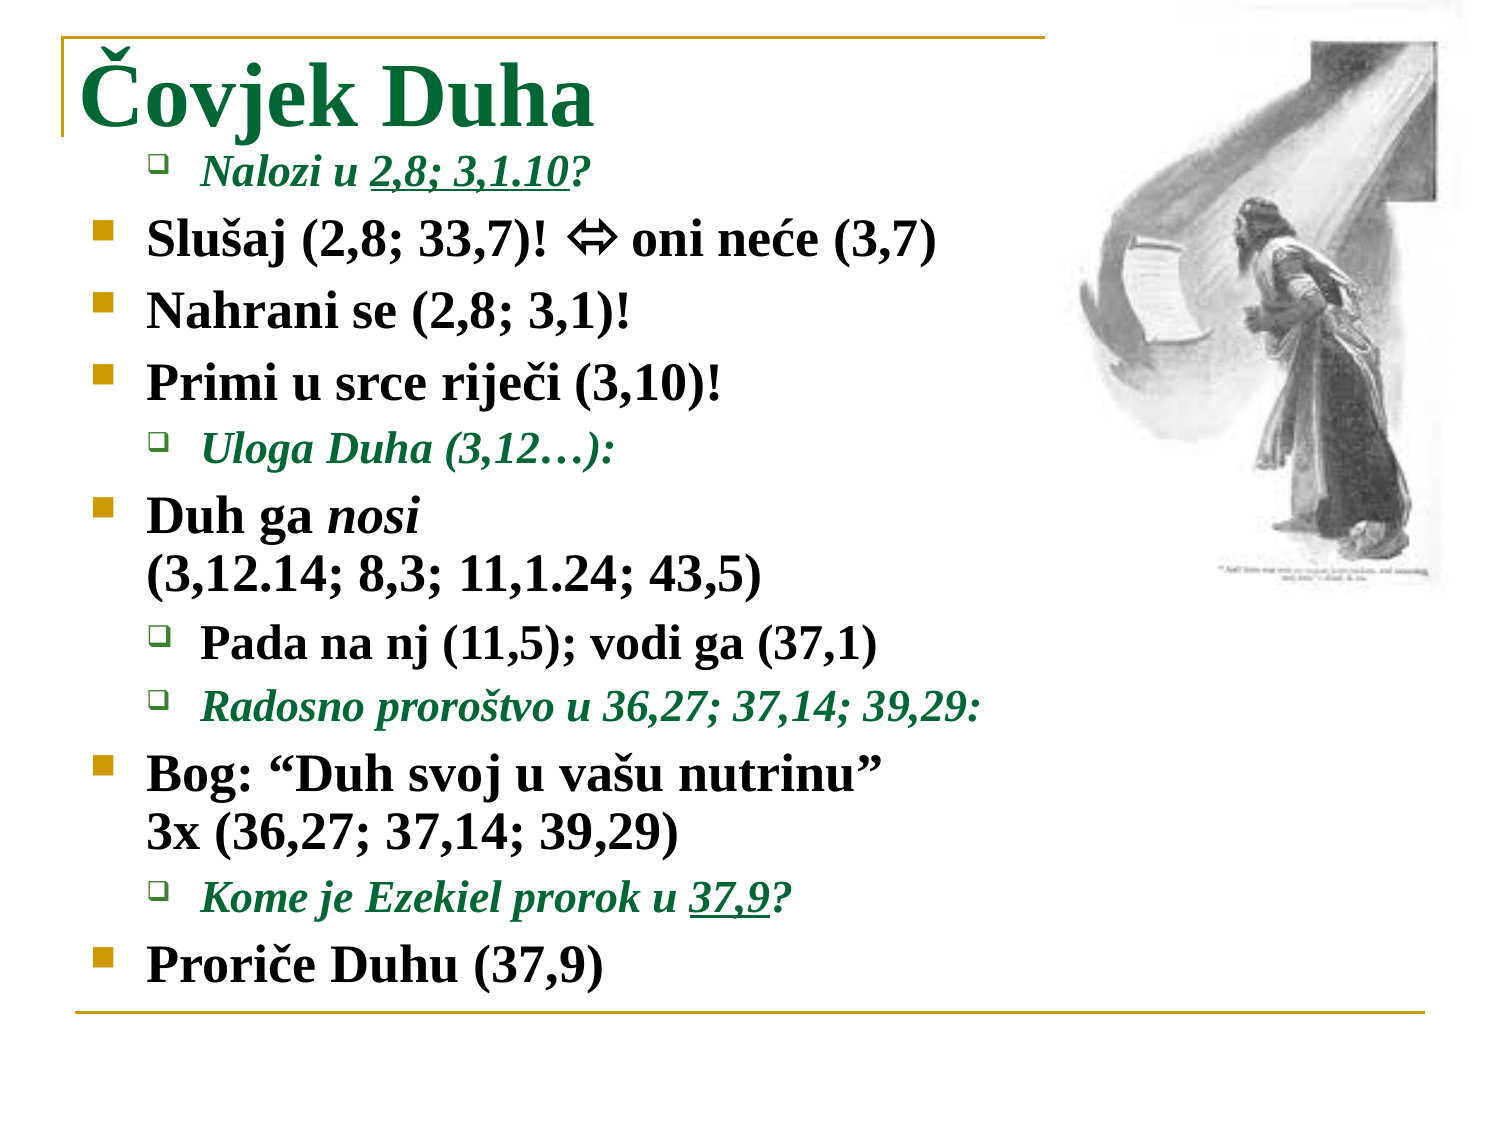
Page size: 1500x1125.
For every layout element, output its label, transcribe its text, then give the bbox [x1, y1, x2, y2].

picture [1045, 0, 1500, 634]
list Nalozi u 2,8; 3,1.10? Slušaj (2,8; 33,7)!  oni neće (3,7) Nahrani se (2,8; 3,1)! Primi u srce riječi (3,10)! Uloga Duha (3,12…): Duh ga nosi (3,12.14; 8,3; 11,1.24; 43,5) Pada na nj (11,5); vodi ga (37,1) Radosno proroštvo u 36,27; 37,14; 39,29: Bog: “Duh svoj u vašu nutrinu” 3x (36,27; 37,14; 39,29) Kome je Ezekiel prorok u 37,9? Proriče Duhu (37,9) [75, 139, 1426, 1006]
title Čovjek Duha [63, 27, 1045, 215]
